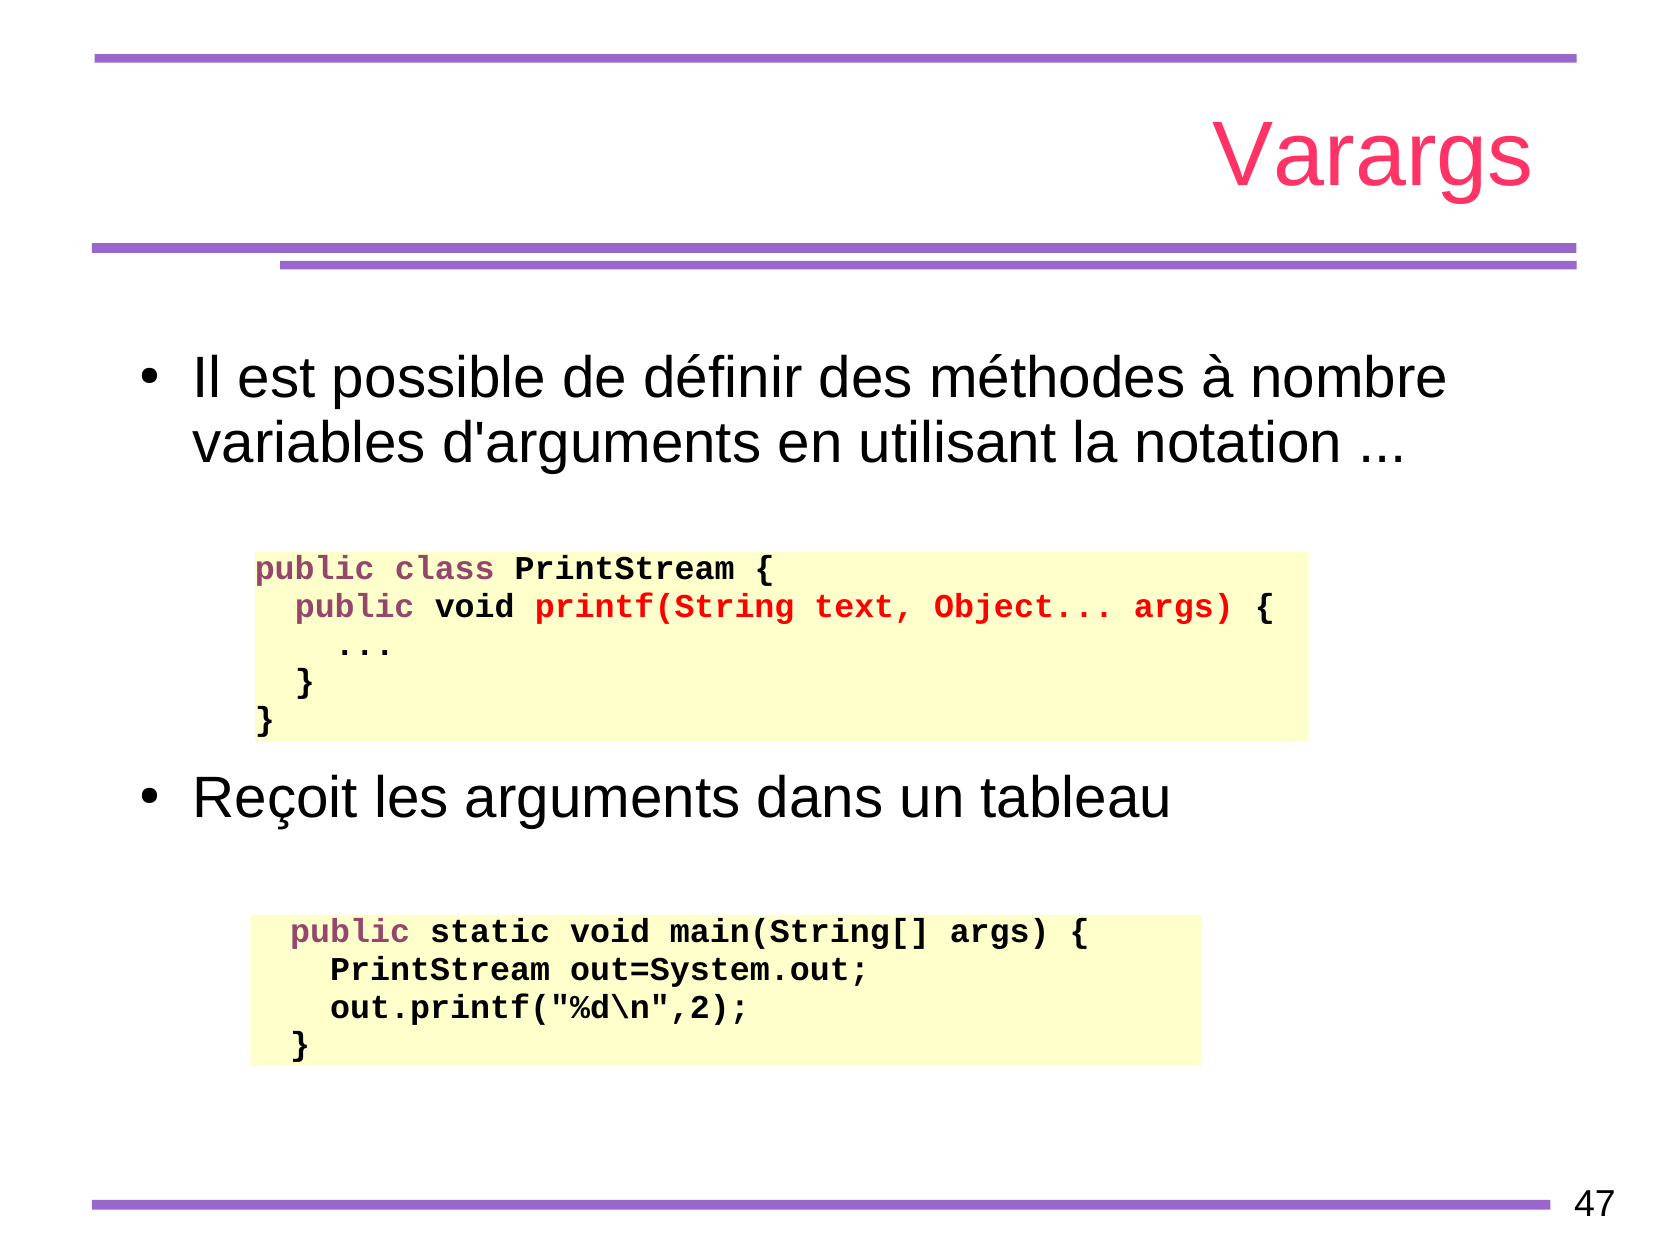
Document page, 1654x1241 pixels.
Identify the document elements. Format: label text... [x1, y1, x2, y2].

text_box public static void main(String[] args) { PrintStream out=System.out; out.printf("%d\n",2); } [250, 914, 1202, 1066]
text_box public class PrintStream { public void printf(String text, Object... args) { ... } } [254, 552, 1309, 741]
list Il est possible de définir des méthodes à nombre variables d'arguments en utilisant la notation ... Reçoit les arguments dans un tableau [121, 344, 1534, 1127]
title Varargs [121, 49, 1534, 257]
